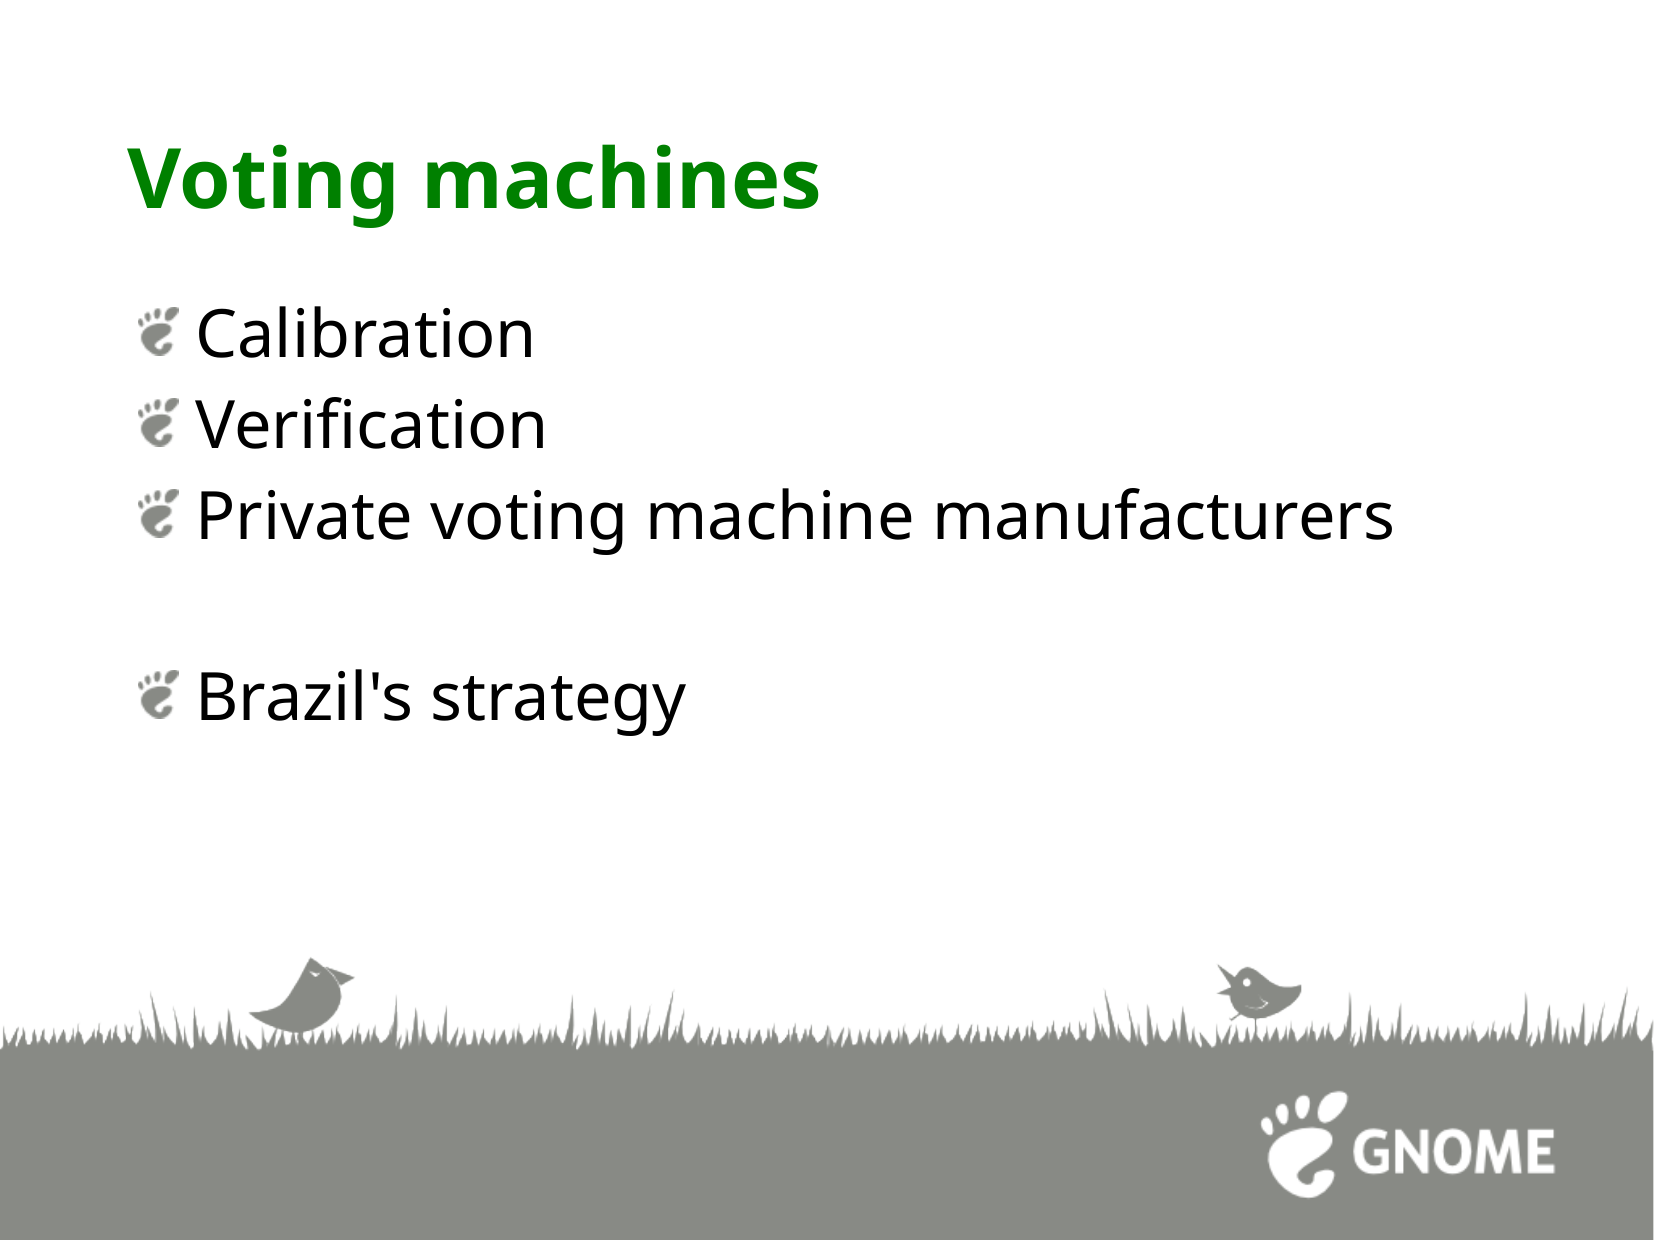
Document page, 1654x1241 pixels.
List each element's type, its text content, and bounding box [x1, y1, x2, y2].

picture [0, 0, 1654, 1241]
text_box Voting machines [112, 112, 1351, 239]
text_box Calibration Verification Private voting machine manufacturers Brazil's strategy [123, 279, 1586, 742]
